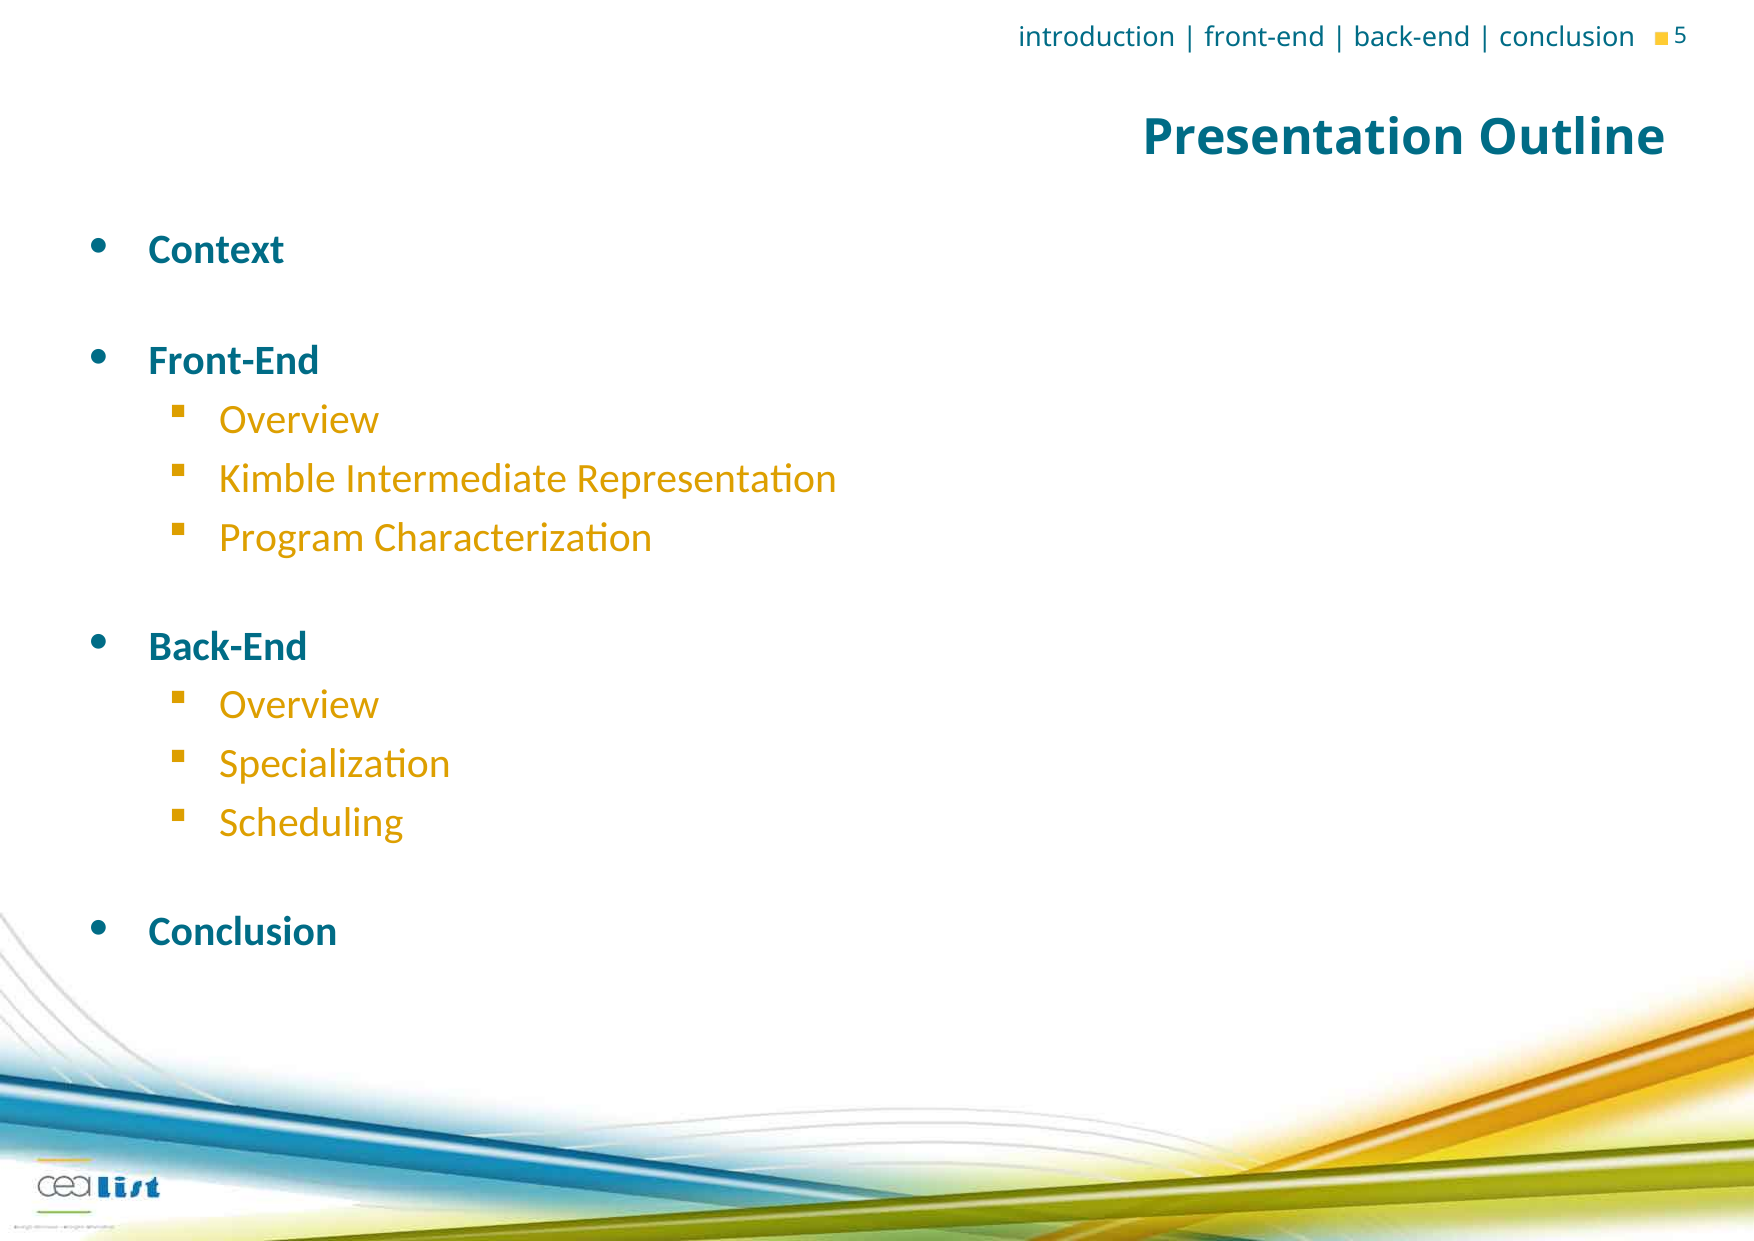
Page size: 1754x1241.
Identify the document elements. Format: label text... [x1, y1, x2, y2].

title introduction | front-end | back-end | conclusion [416, 11, 1652, 61]
picture [0, 0, 1754, 1241]
title Presentation Outline [72, 86, 1682, 183]
text_box <number> [1652, 12, 1704, 60]
list Context Front-End Overview Kimble Intermediate Representation Program Characterization Back-End Overview Specialization Scheduling Conclusion [72, 214, 1682, 1026]
